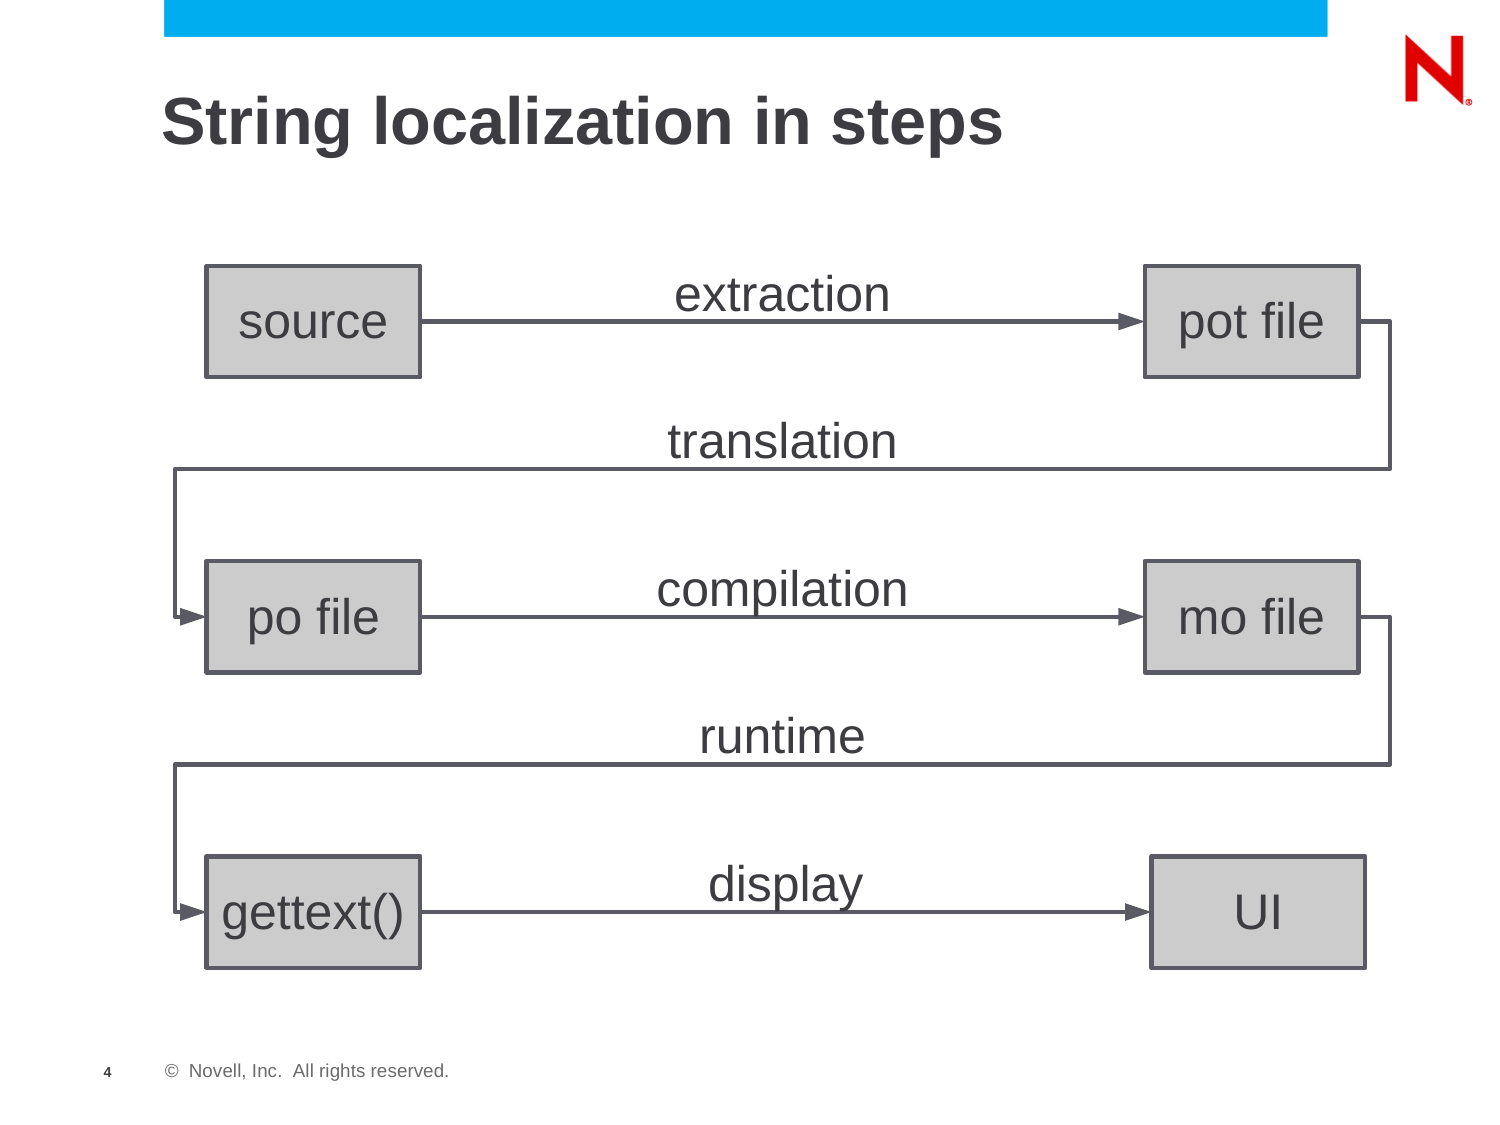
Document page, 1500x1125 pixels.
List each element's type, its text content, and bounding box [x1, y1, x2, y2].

title String localization in steps [161, 41, 1383, 205]
text_box mo file [1144, 561, 1359, 673]
text_box gettext() [206, 856, 421, 968]
text_box UI [1151, 856, 1366, 968]
text_box source [206, 265, 421, 378]
picture [1403, 32, 1473, 107]
text_box pot file [1144, 265, 1359, 378]
text_box po file [206, 561, 421, 673]
